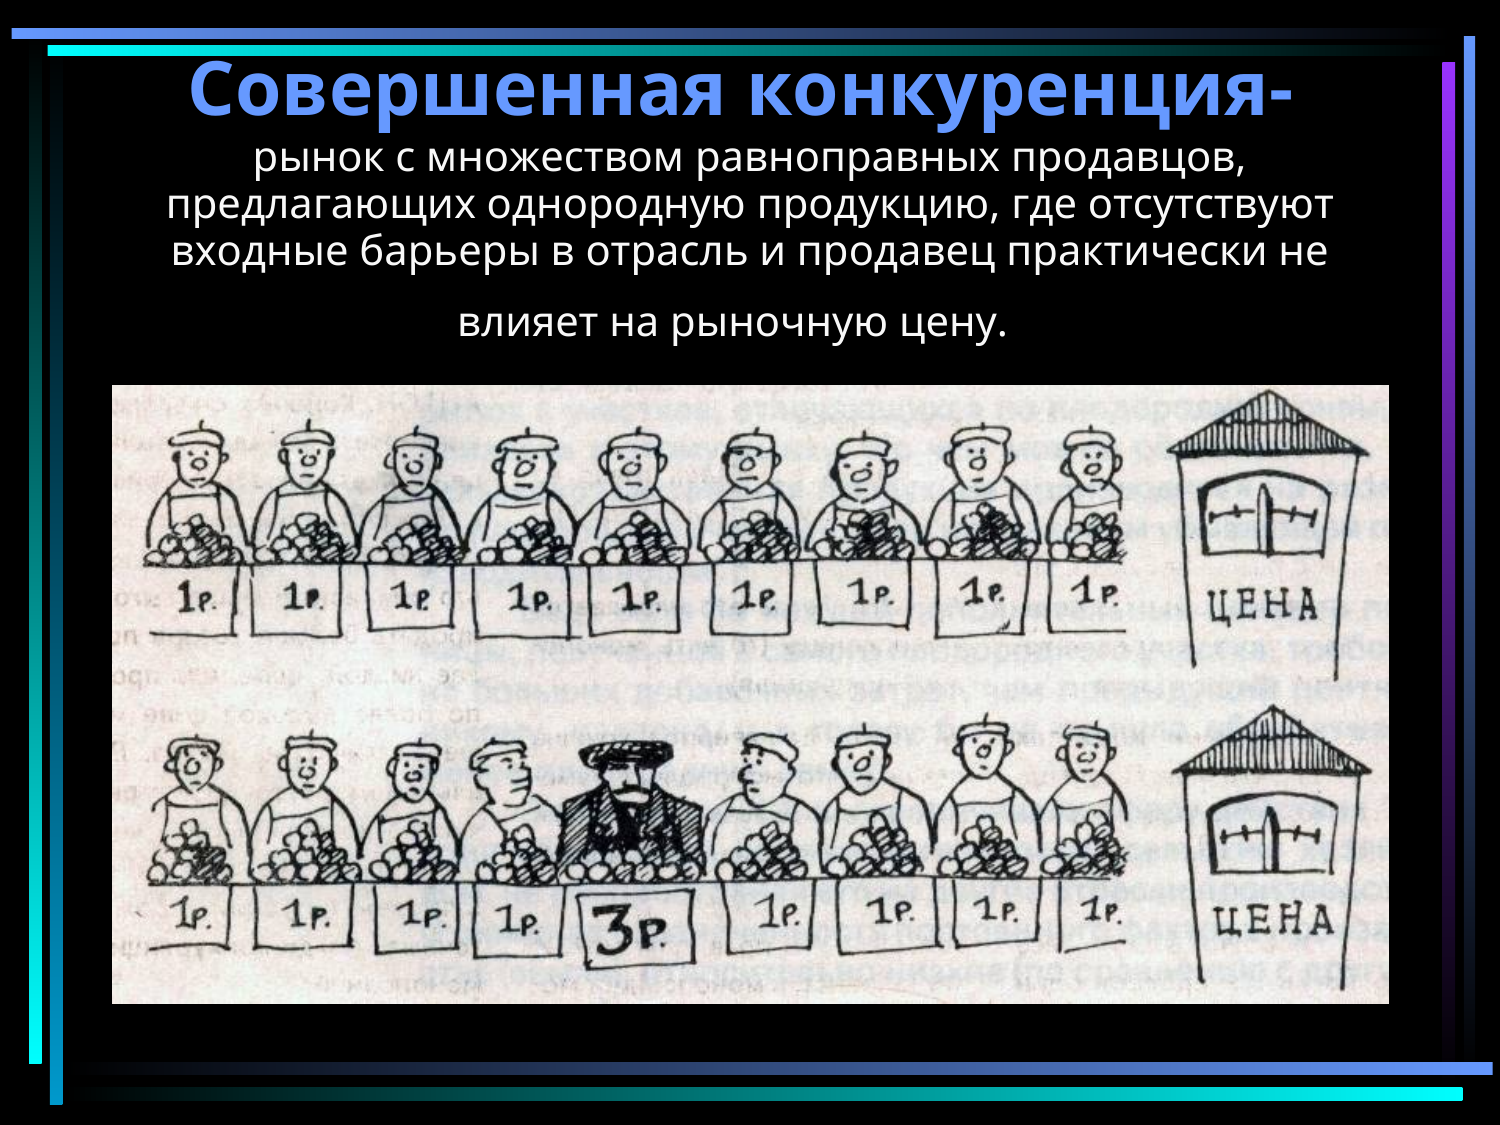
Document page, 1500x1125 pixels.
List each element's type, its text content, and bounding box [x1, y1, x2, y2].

picture [112, 385, 1389, 1004]
title Совершенная конкуренция- рынок с множеством равноправных продавцов, предлагающих однородную продукцию, где отсутствуют входные барьеры в отрасль и продавец практически не влияет на рыночную цену. [112, 196, 1388, 359]
